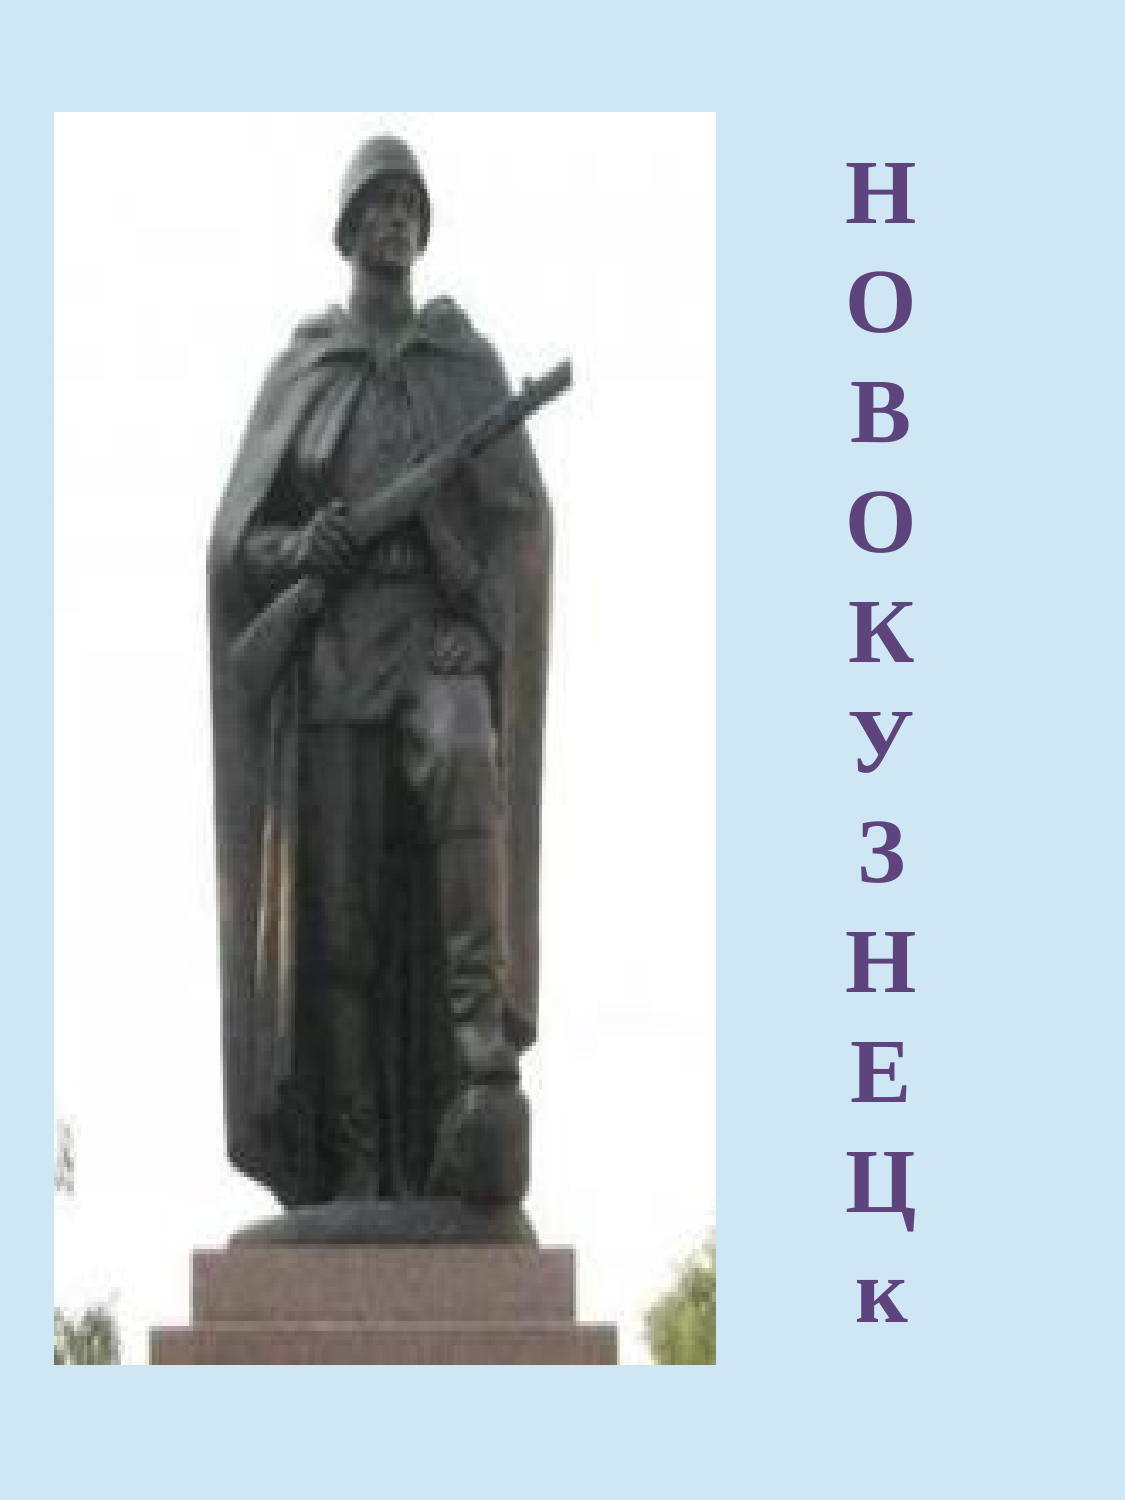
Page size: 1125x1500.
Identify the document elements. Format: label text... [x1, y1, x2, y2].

text_box Н О В О К У З Н Е Ц к [786, 123, 976, 1349]
picture [54, 112, 716, 1365]
